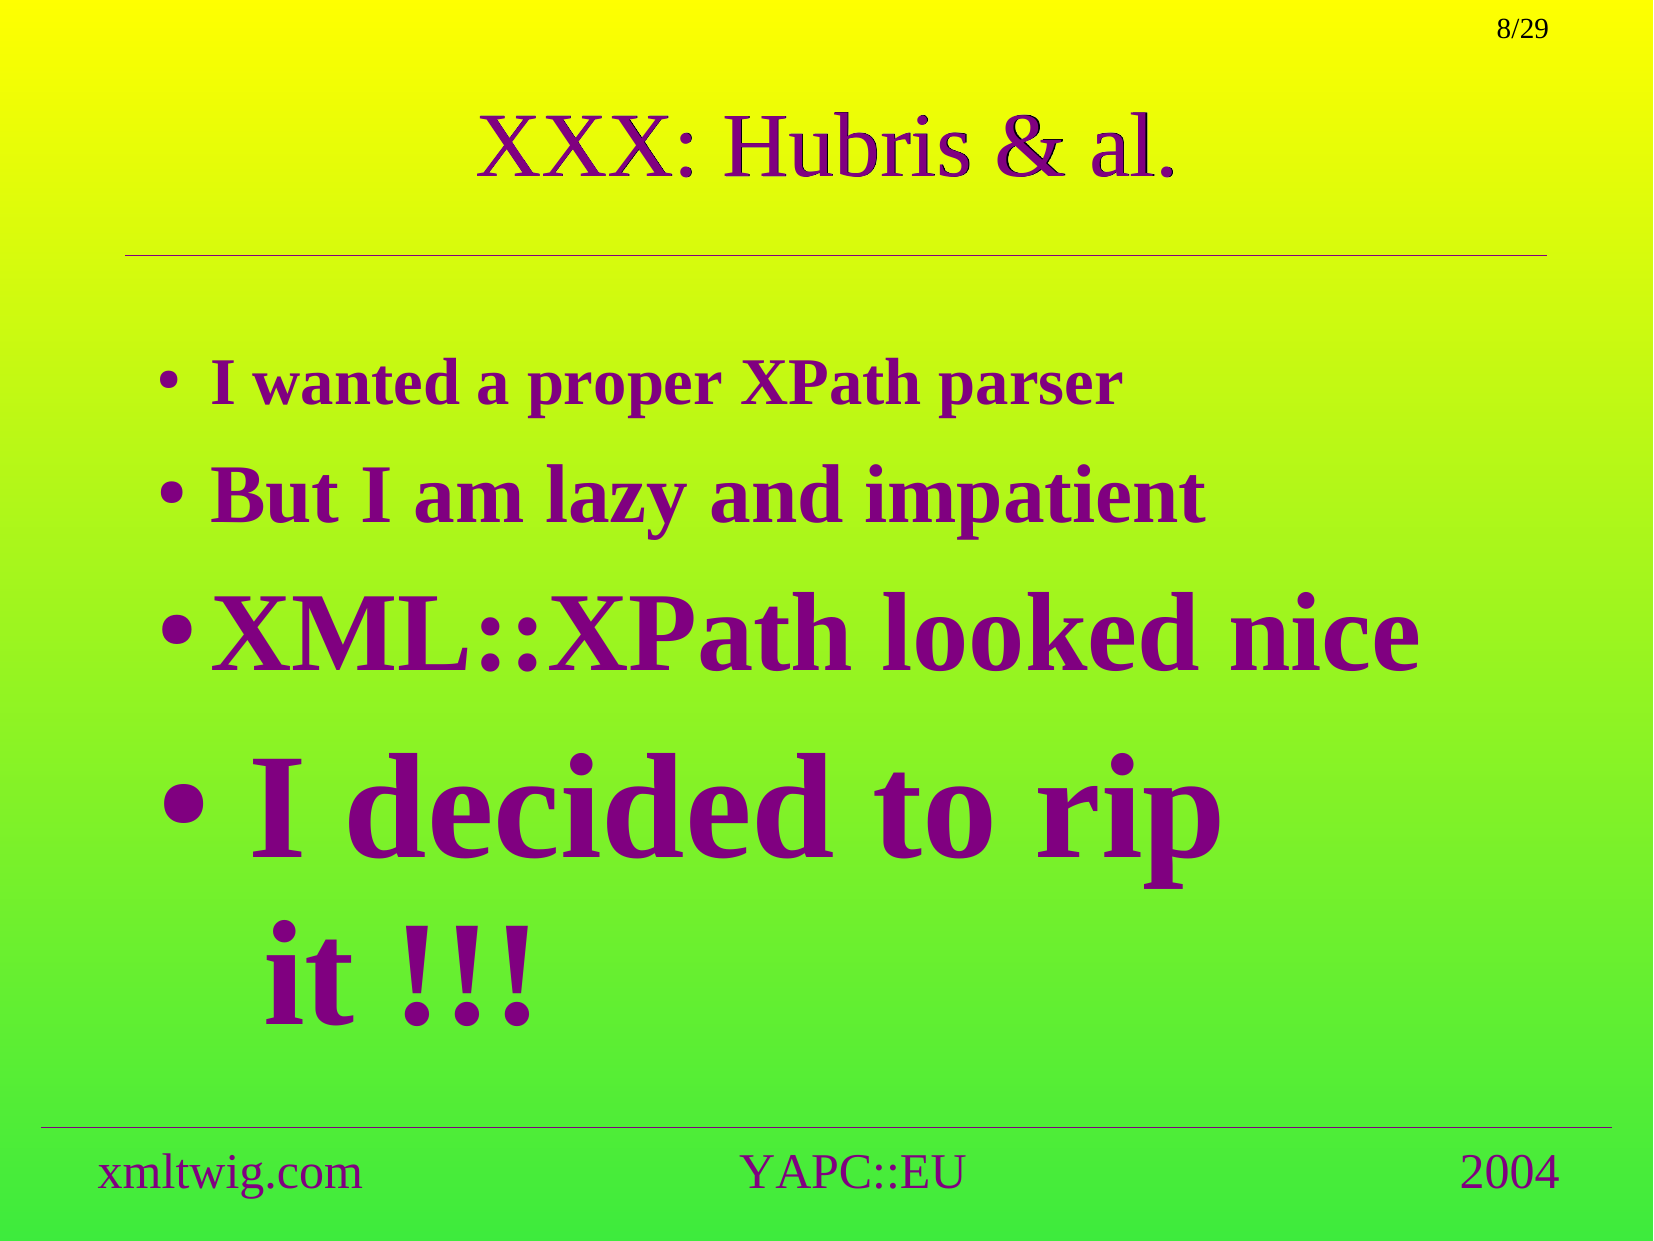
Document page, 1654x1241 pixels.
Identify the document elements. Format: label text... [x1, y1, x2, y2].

title XXX: Hubris & al. [121, 66, 1533, 225]
list I wanted a proper XPath parser But I am lazy and impatient XML::XPath looked nice I decided to rip it !!! [121, 344, 1533, 1067]
